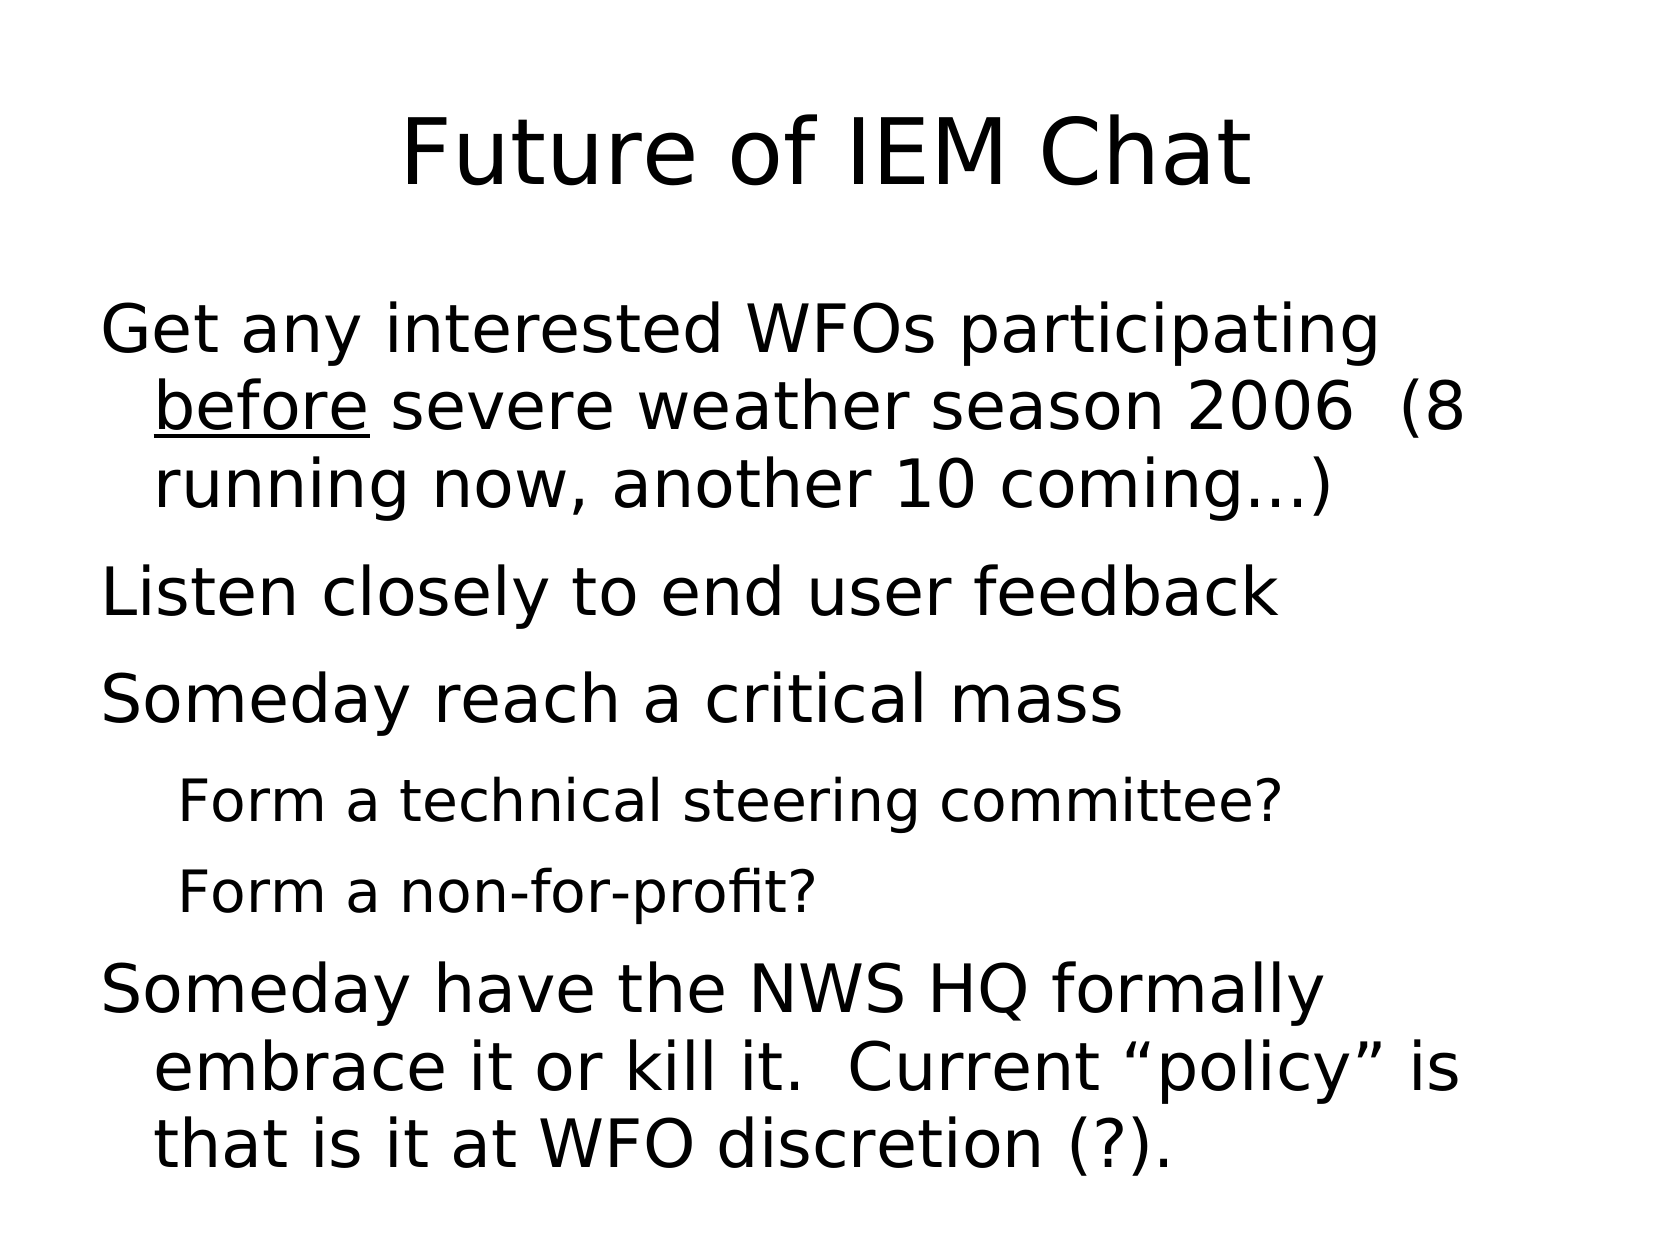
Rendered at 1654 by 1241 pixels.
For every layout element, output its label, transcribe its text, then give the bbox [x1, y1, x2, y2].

list Get any interested WFOs participating before severe weather season 2006 (8 running now, another 10 coming...) Listen closely to end user feedback Someday reach a critical mass Form a technical steering committee? Form a non-for-profit? Someday have the NWS HQ formally embrace it or kill it. Current “policy” is that is it at WFO discretion (?). [82, 290, 1571, 1184]
title Future of IEM Chat [82, 49, 1571, 257]
